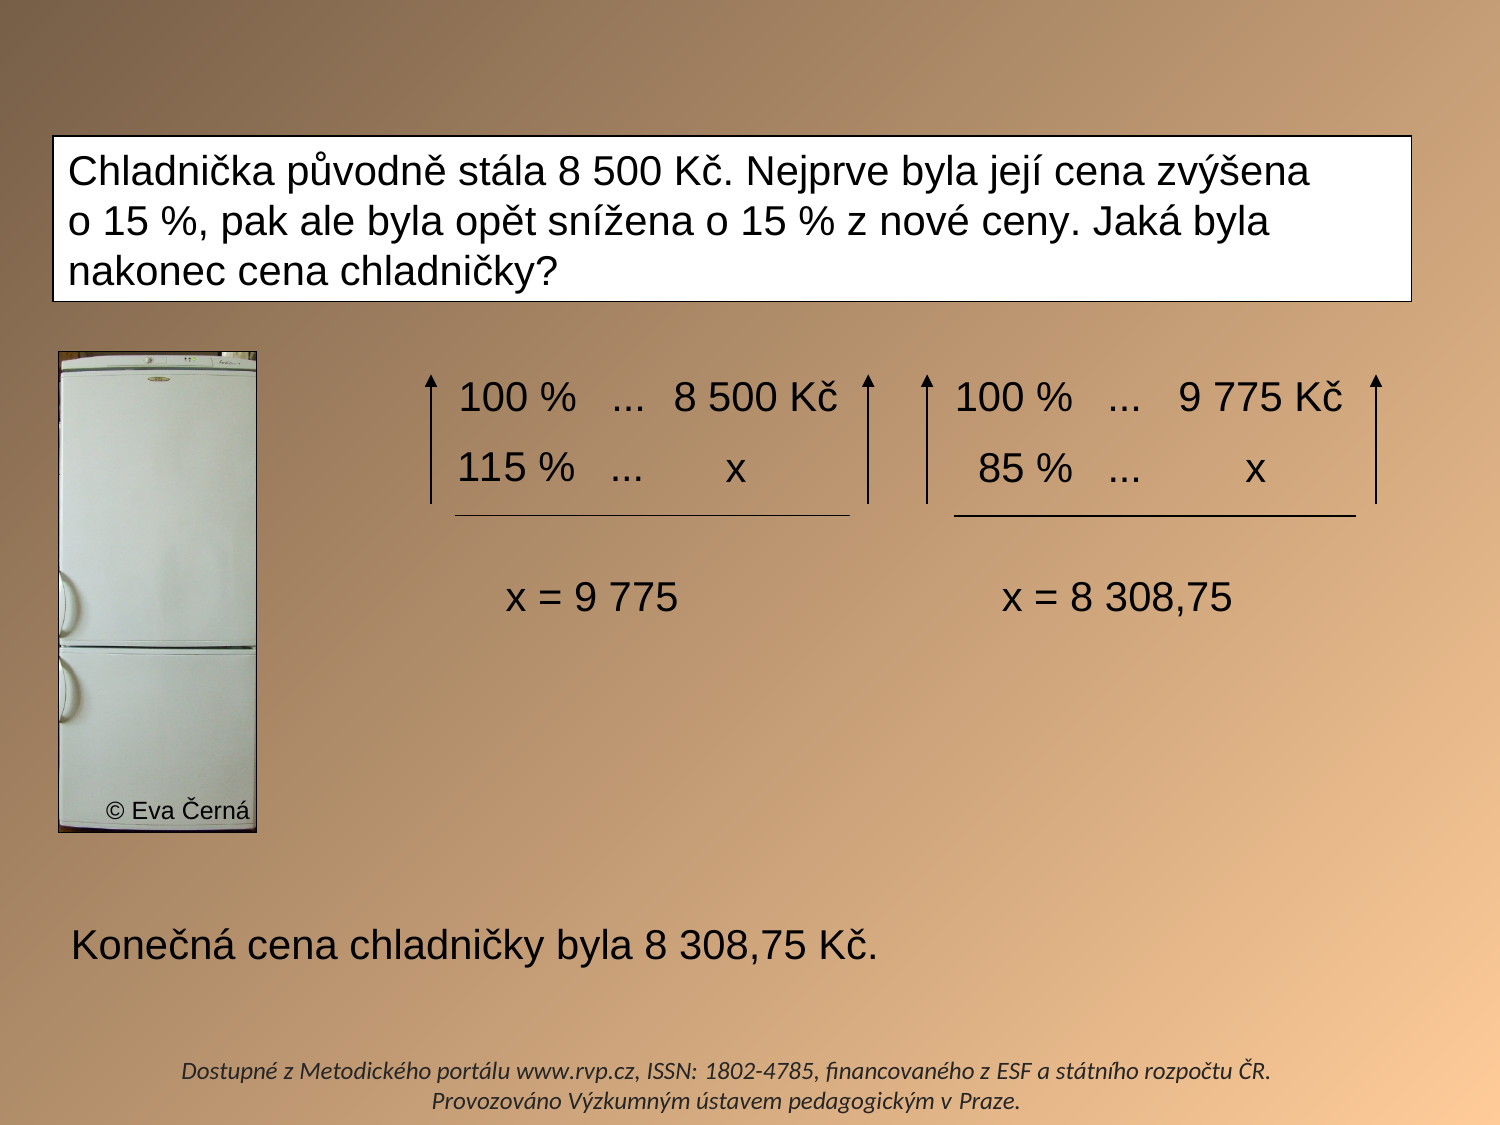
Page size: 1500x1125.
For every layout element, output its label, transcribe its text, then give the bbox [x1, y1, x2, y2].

text_box © Eva Černá [91, 786, 266, 833]
text_box 100 % ... [940, 361, 1180, 428]
text_box x = 8 308,75 [987, 562, 1248, 628]
text_box x [710, 433, 762, 500]
text_box 9 775 Kč [1163, 362, 1409, 428]
text_box 115 % ... [442, 432, 681, 499]
text_box x [1230, 433, 1282, 500]
text_box 8 500 Kč [658, 362, 857, 428]
text_box Dostupné z Metodického portálu www.rvp.cz, ISSN: 1802-4785, financovaného z ESF a státního rozpočtu ČR. Provozováno Výzkumným ústavem pedagogickým v Praze. [123, 1046, 1329, 1123]
text_box 100 % ... [443, 361, 684, 428]
text_box Chladnička původně stála 8 500 Kč. Nejprve byla její cena zvýšena o 15 %, pak ale byla opět snížena o 15 % z nové ceny. Jaká byla nakonec cena chladničky? [53, 135, 1412, 302]
text_box x = 9 775 [490, 562, 694, 628]
text_box 85 % ... [963, 433, 1179, 500]
text_box Konečná cena chladničky byla 8 308,75 Kč. [56, 910, 894, 976]
picture [58, 351, 257, 833]
